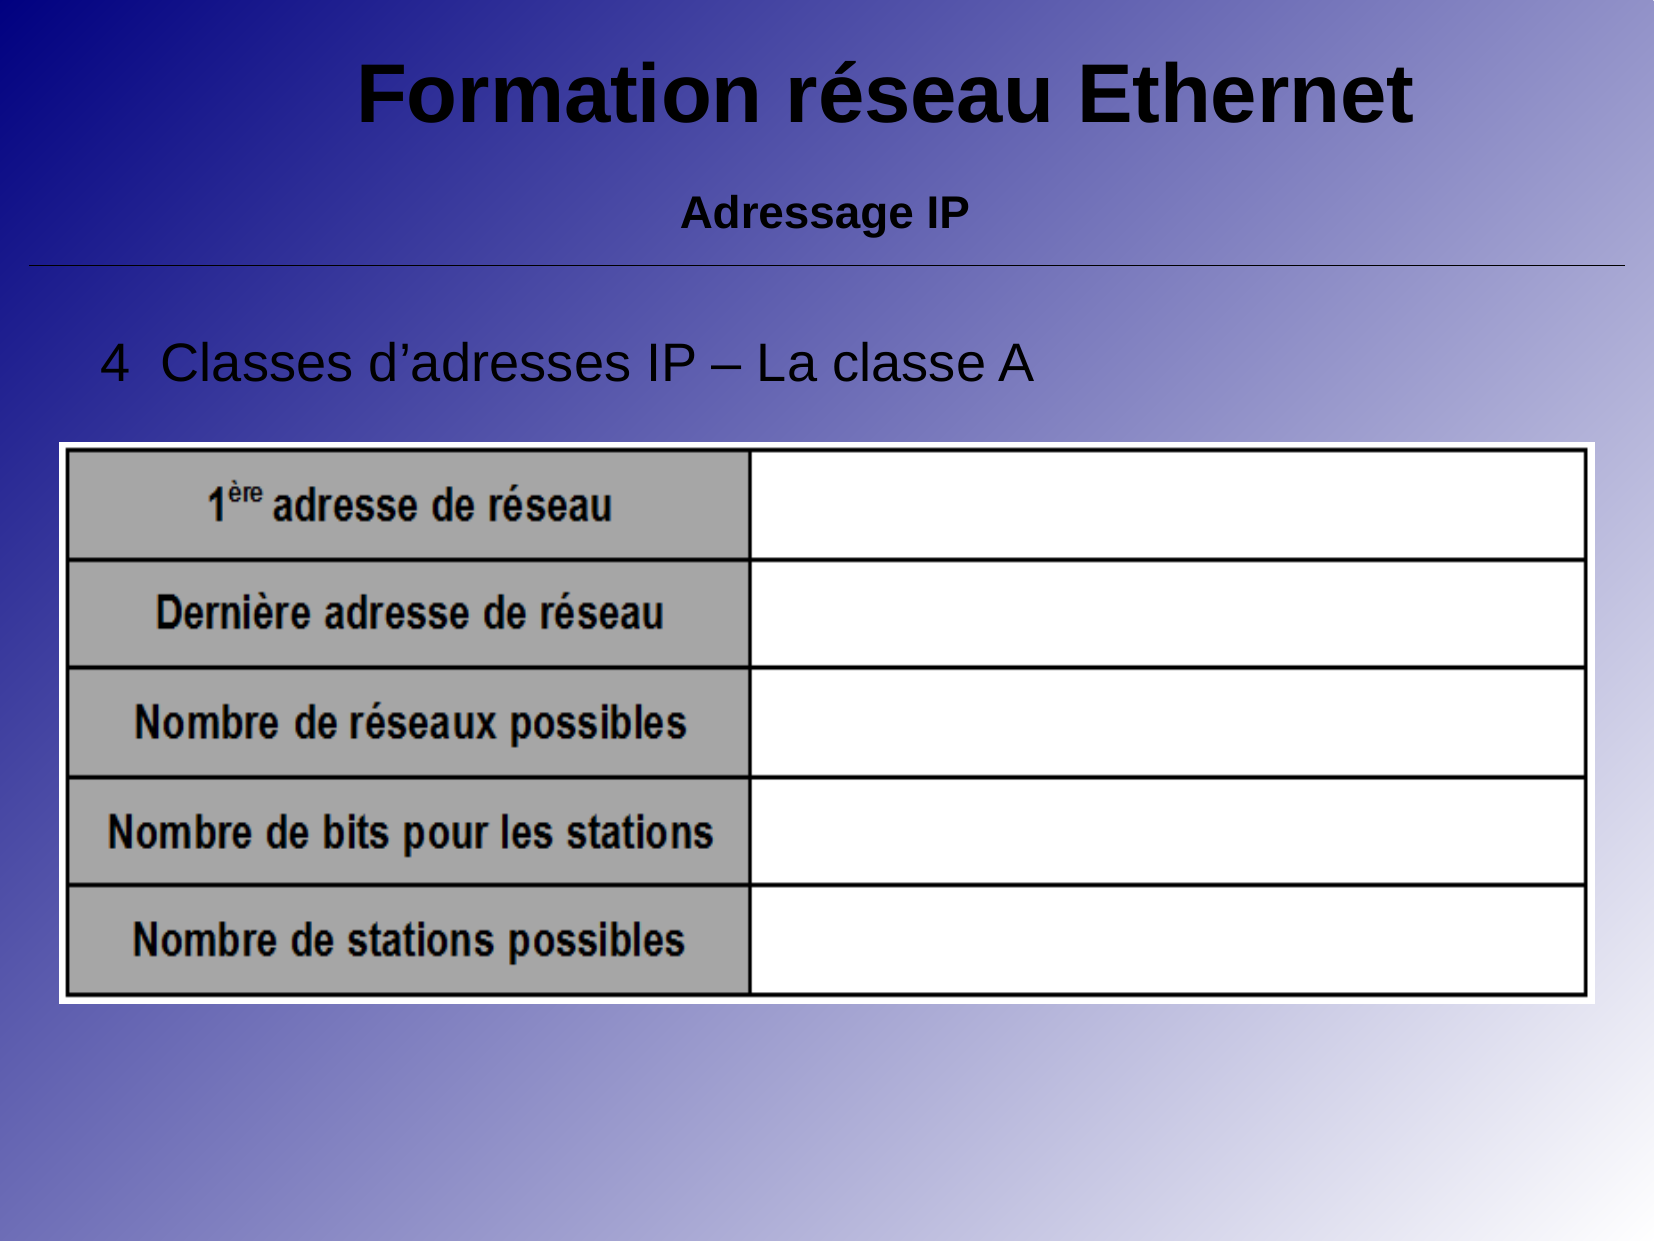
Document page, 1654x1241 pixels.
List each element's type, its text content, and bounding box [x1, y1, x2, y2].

text_box Adressage IP [29, 266, 1621, 354]
text_box 4 Classes d’adresses IP – La classe A [85, 324, 1051, 401]
text_box Formation réseau Ethernet [324, 39, 1447, 148]
picture [59, 442, 1595, 1004]
text_box Adressage IP [29, 177, 1621, 265]
